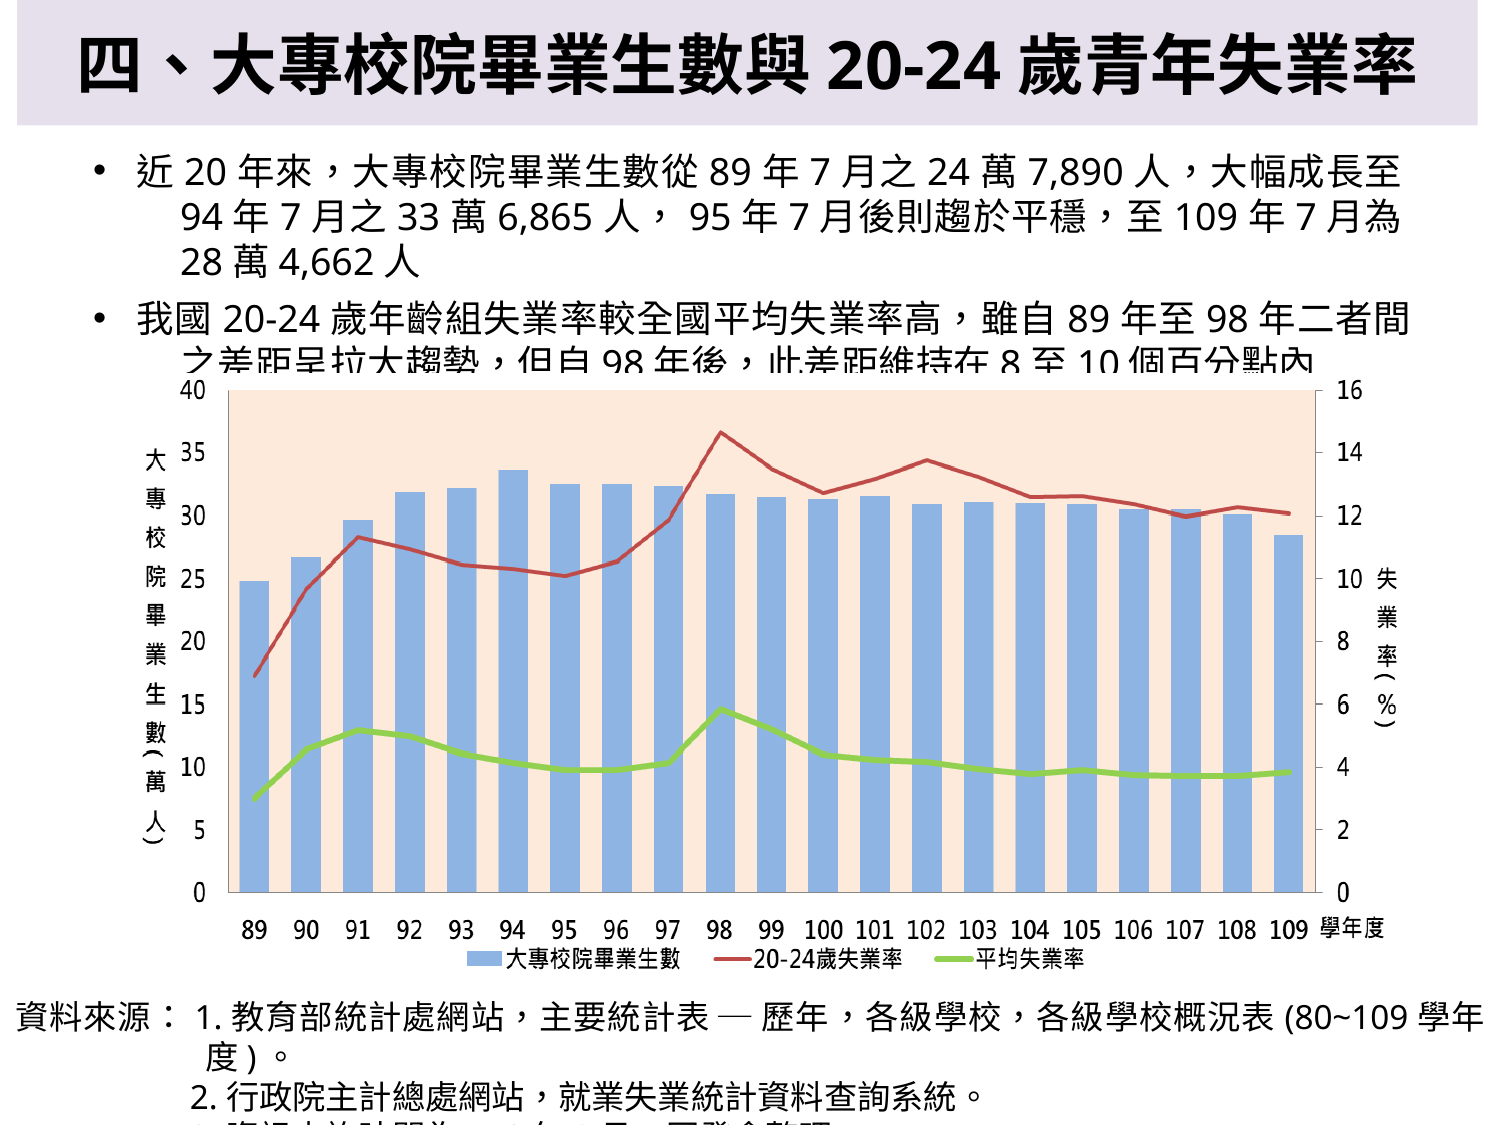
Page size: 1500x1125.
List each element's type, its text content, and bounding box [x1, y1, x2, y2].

text_box 近20年來，大專校院畢業生數從89年7月之24萬7,890人，大幅成長至94年7月之33萬6,865人，95年7月後則趨於平穩，至109年7月為28萬4,662人 我國20-24歲年齡組失業率較全國平均失業率高，雖自89年至98年二者間之差距呈拉大趨勢，但自98年後，此差距維持在8至10個百分點內 [78, 139, 1427, 350]
text_box 四、大專校院畢業生數與20-24歲青年失業率 [17, 0, 1478, 126]
picture [103, 373, 1439, 989]
text_box 資料來源：1.教育部統計處網站，主要統計表 ─ 歷年，各級學校，各級學校概況表(80~109學年度)。 2.行政院主計總處網站，就業失業統計資料查詢系統。 3.資訊查詢時間為110年9月；國發會整理。 [0, 988, 1500, 1125]
